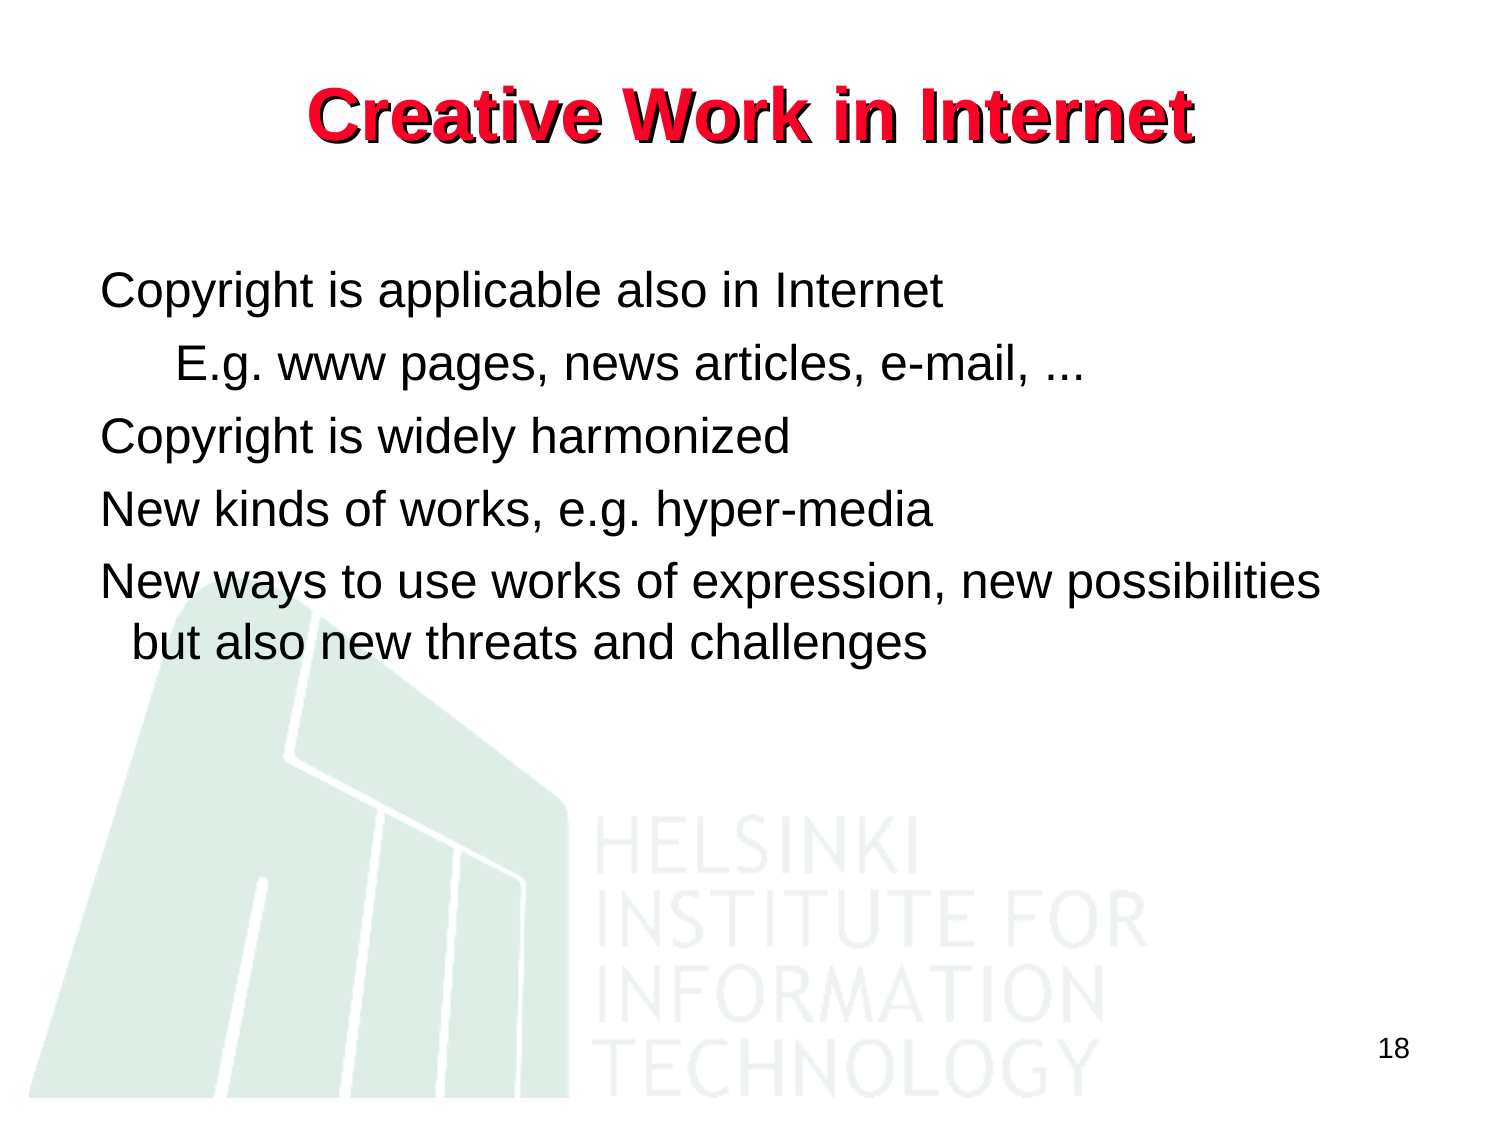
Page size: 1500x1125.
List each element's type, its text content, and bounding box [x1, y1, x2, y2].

title Creative Work in Internet [99, 61, 1401, 175]
list Copyright is applicable also in Internet E.g. www pages, news articles, e-mail, ... Copyright is widely harmonized New kinds of works, e.g. hyper-media New ways to use works of expression, new possibilities but also new threats and challenges [99, 249, 1401, 1051]
